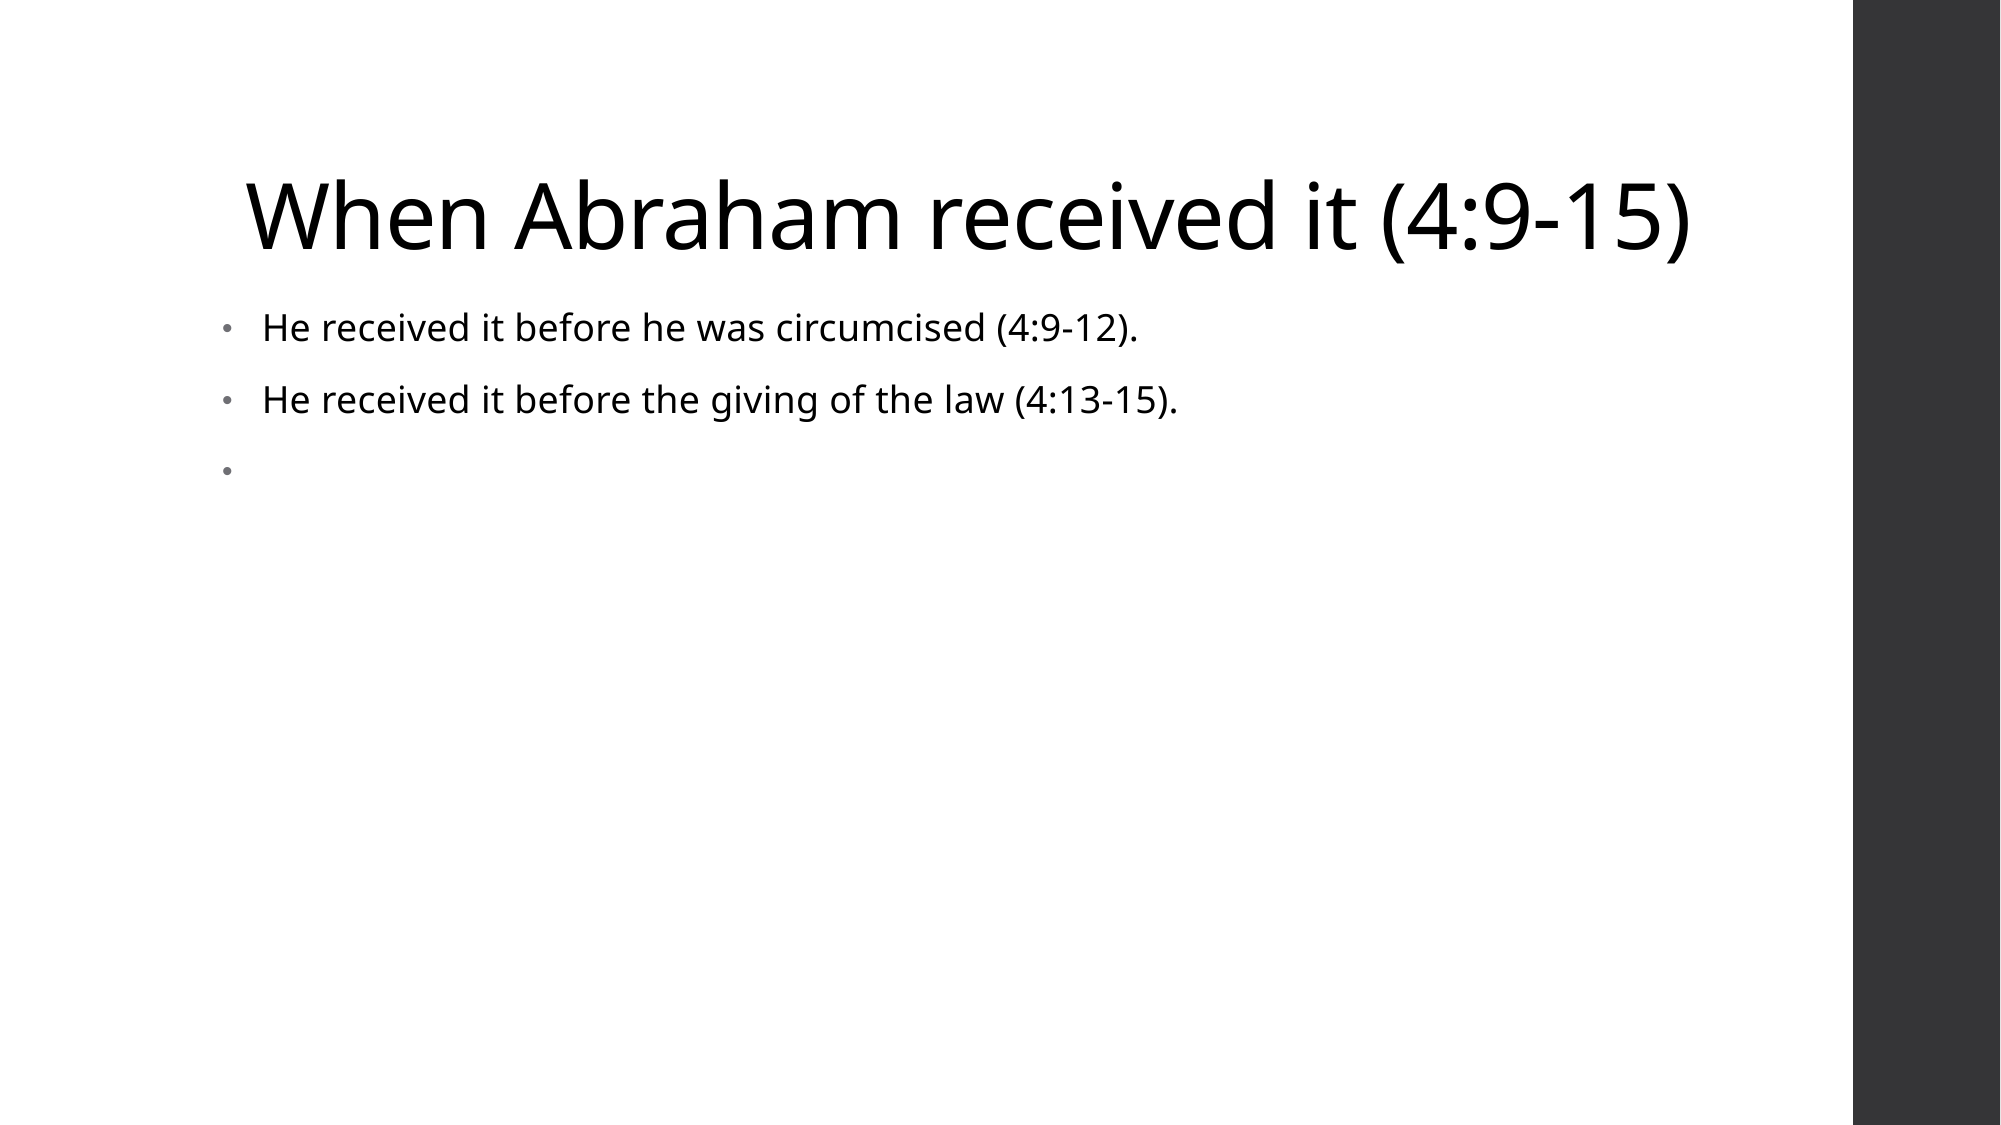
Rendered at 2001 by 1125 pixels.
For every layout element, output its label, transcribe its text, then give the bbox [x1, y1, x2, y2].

list He received it before he was circumcised (4:9-12). He received it before the giving of the law (4:13-15). [206, 299, 1617, 1014]
title When Abraham received it (4:9-15) [206, 60, 1797, 278]
